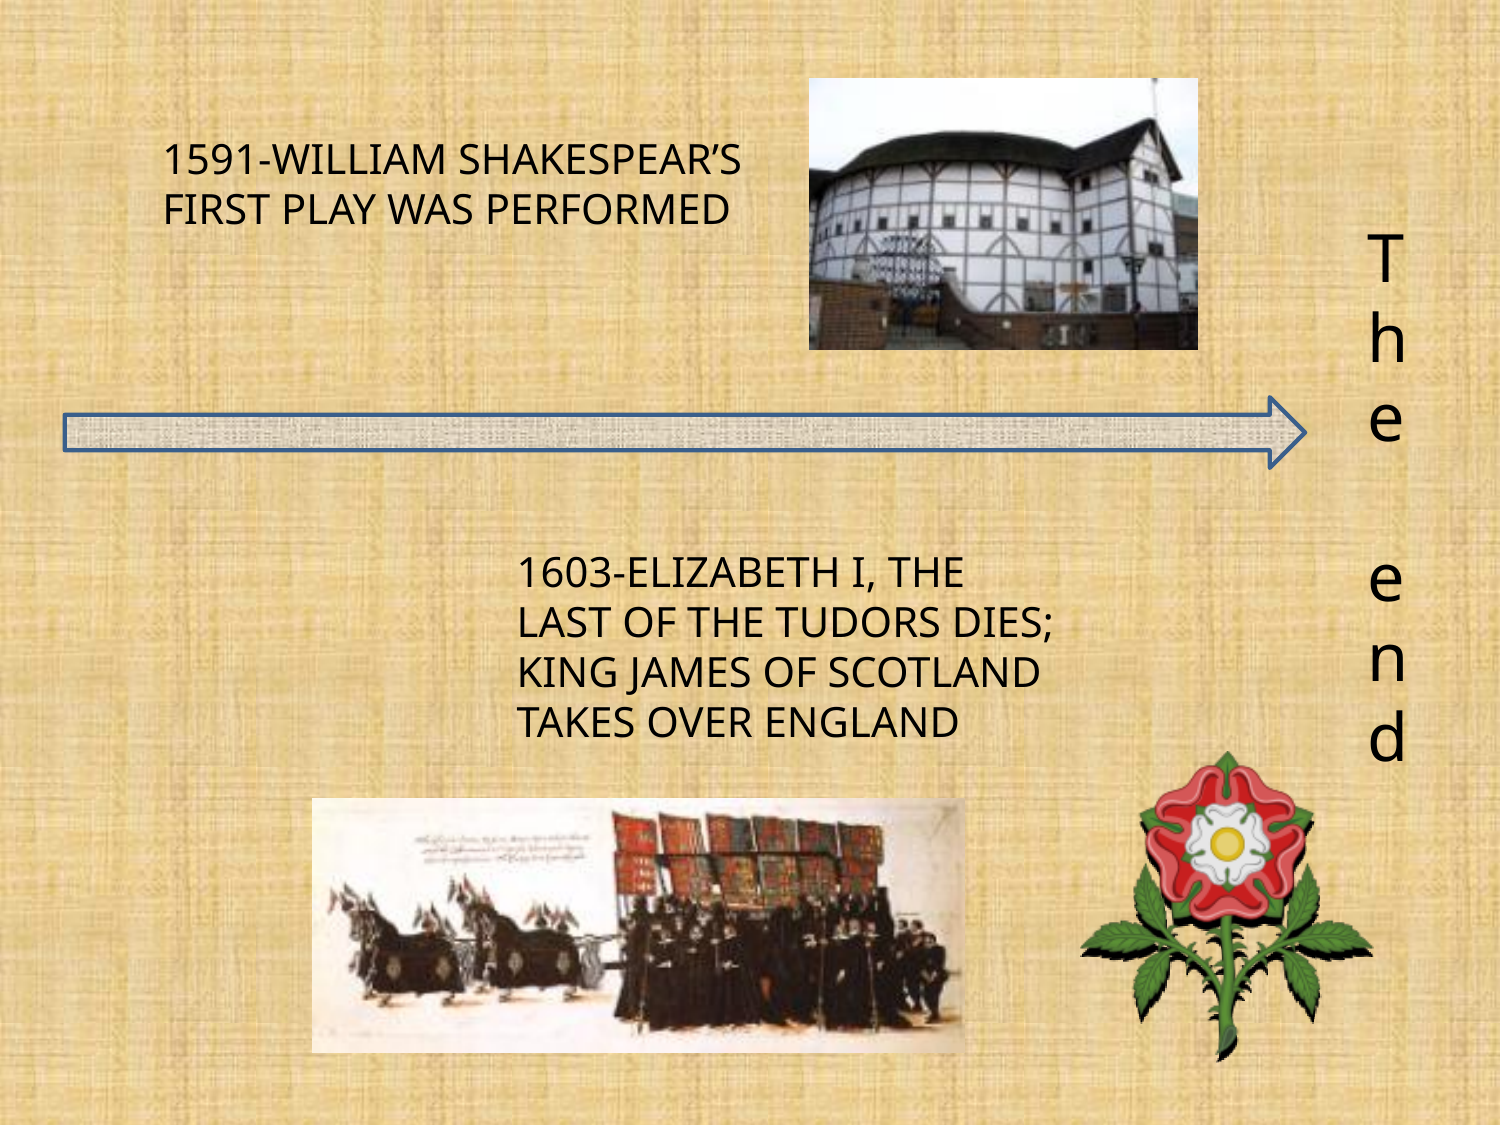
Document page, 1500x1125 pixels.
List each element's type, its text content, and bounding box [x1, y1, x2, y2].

text_box The end [1352, 207, 1436, 783]
text_box 1591-WILLIAM SHAKESPEAR’S FIRST PLAY WAS PERFORMED [147, 125, 762, 241]
text_box 1603-ELIZABETH I, THE LAST OF THE TUDORS DIES; KING JAMES OF SCOTLAND TAKES OVER ENGLAND [501, 538, 1081, 754]
text_box [64, 397, 1306, 468]
picture [0, 0, 1500, 1125]
